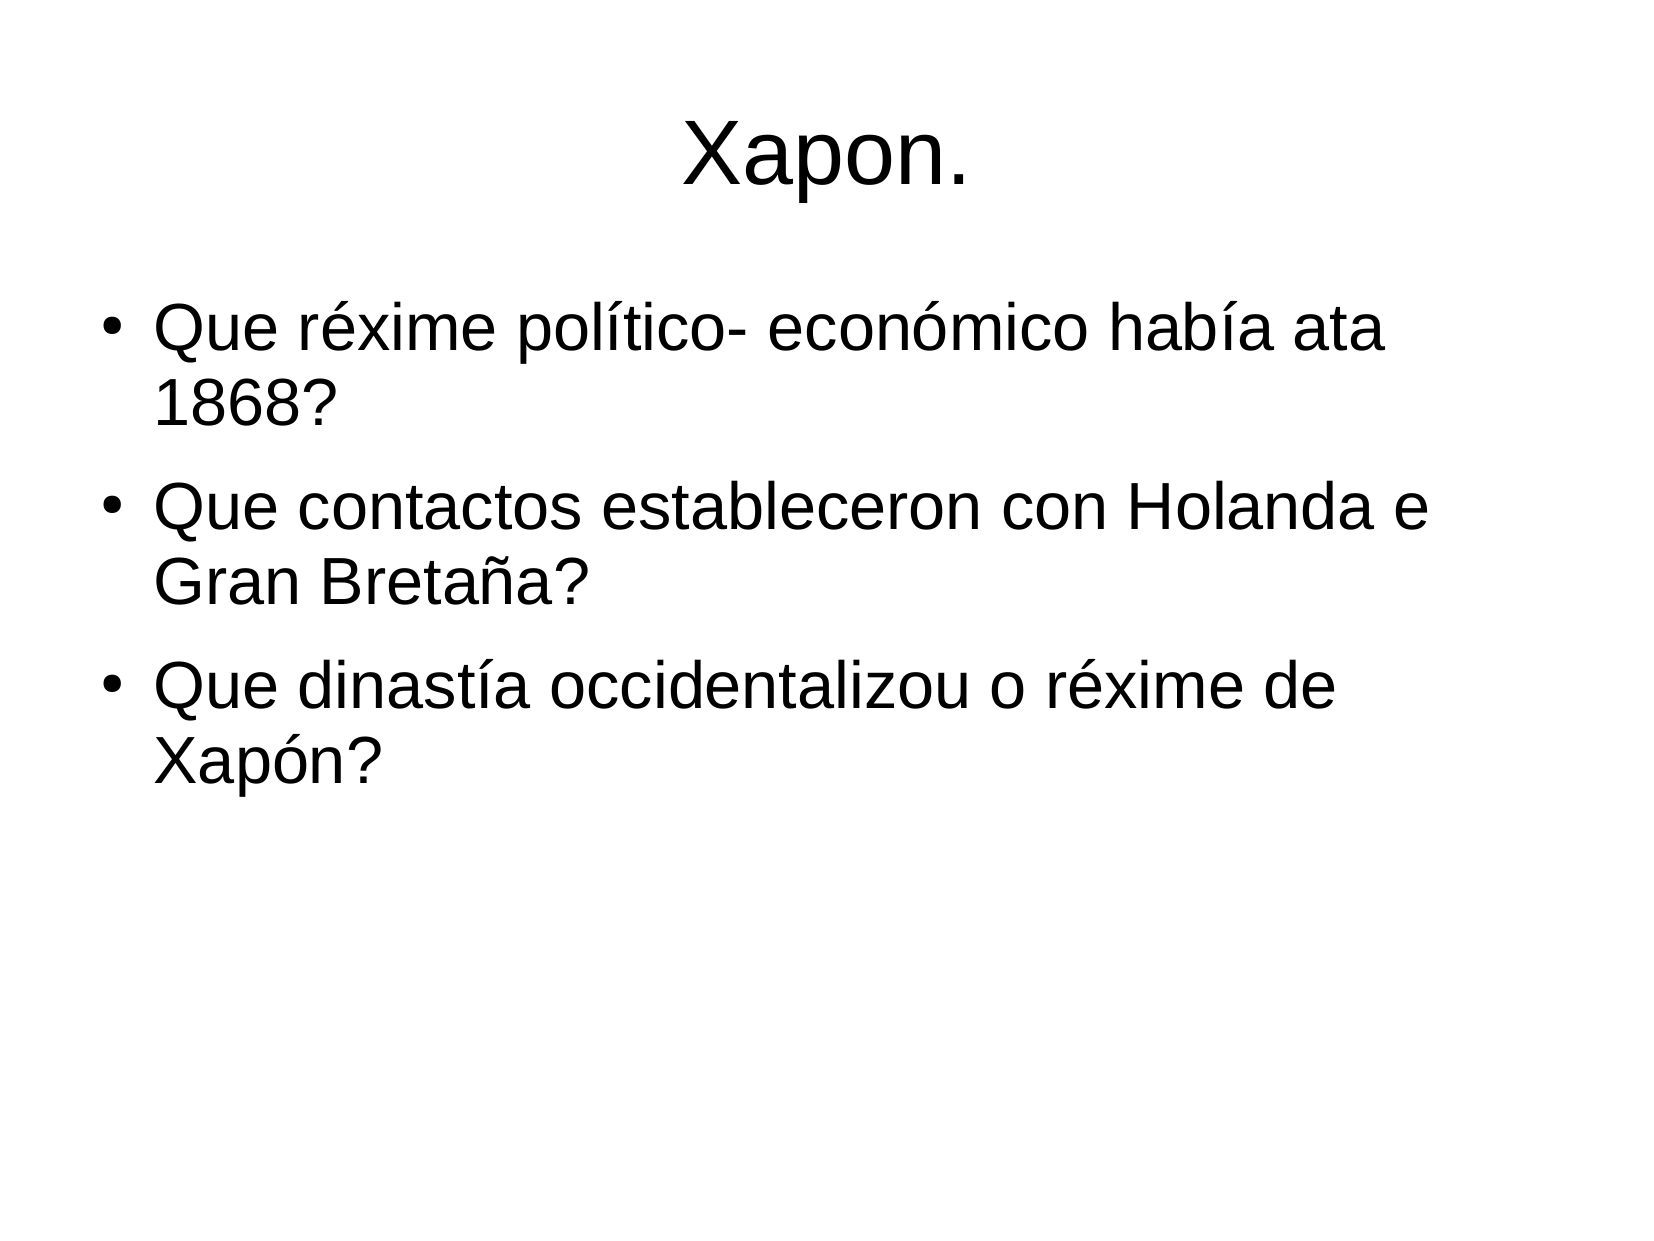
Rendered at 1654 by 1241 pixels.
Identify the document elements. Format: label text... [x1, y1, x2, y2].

title Xapon. [82, 49, 1571, 257]
list Que réxime político- económico había ata 1868? Que contactos estableceron con Holanda e Gran Bretaña? Que dinastía occidentalizou o réxime de Xapón? [82, 290, 1571, 1109]
